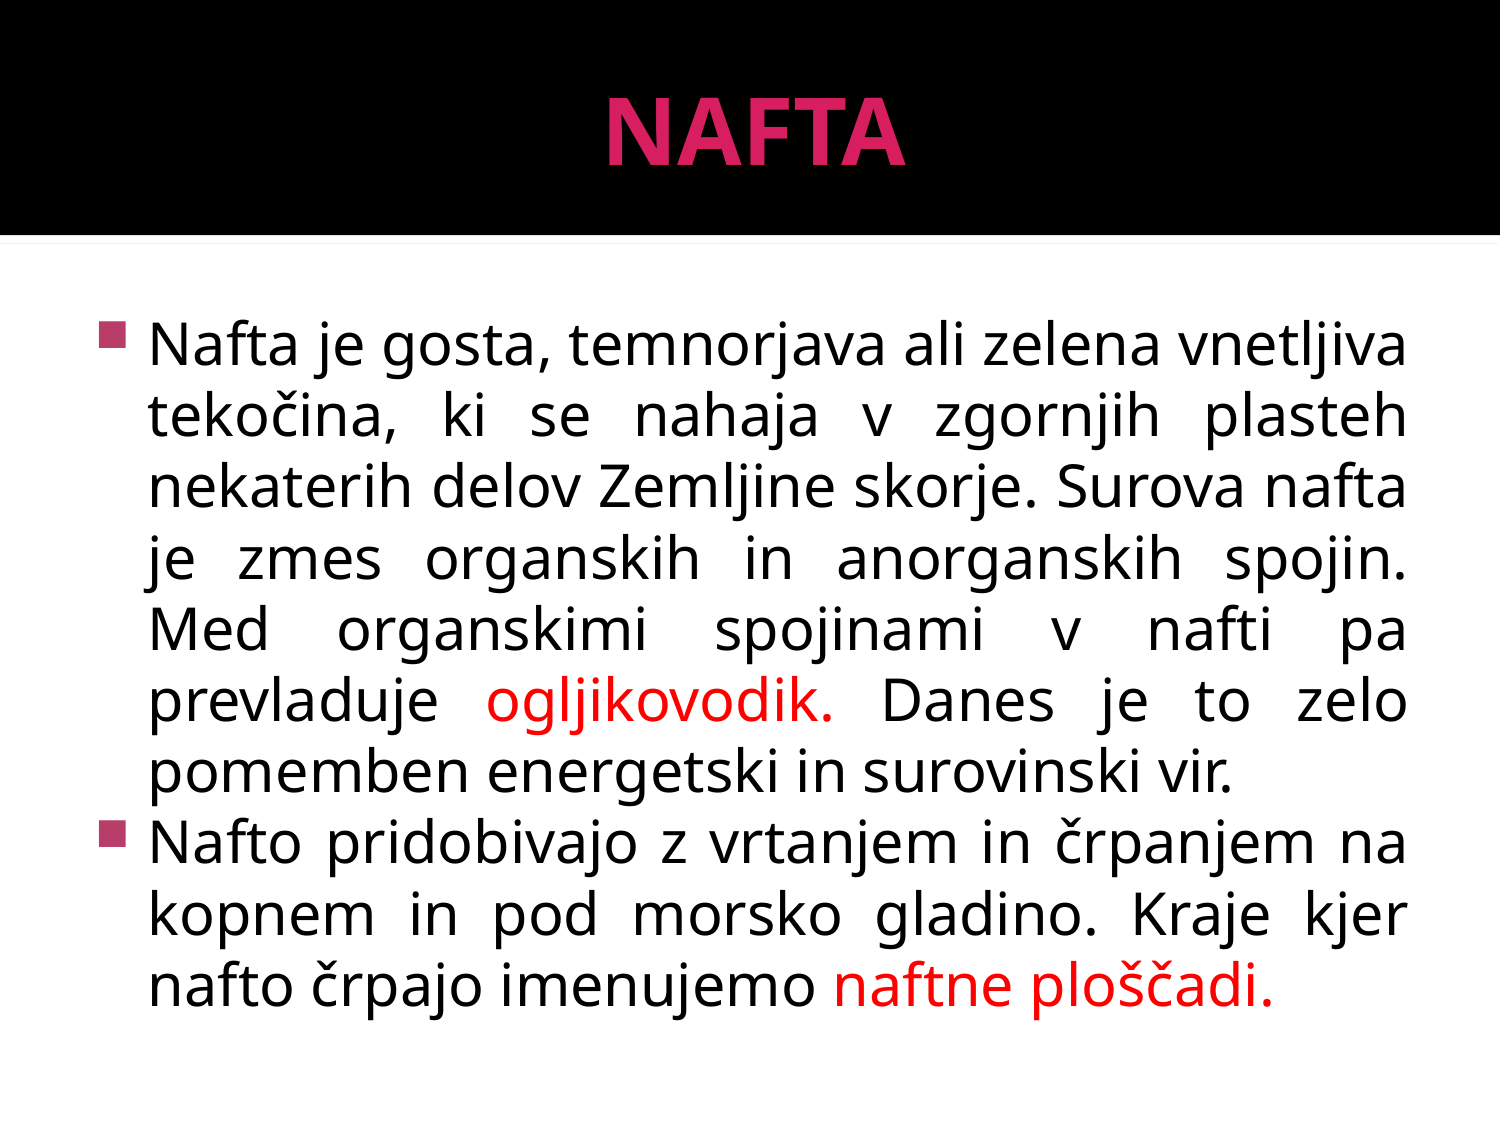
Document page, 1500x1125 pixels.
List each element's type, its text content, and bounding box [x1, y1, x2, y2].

title NAFTA [75, 25, 1425, 231]
list Nafta je gosta, temnorjava ali zelena vnetljiva tekočina, ki se nahaja v zgornjih plasteh nekaterih delov Zemljine skorje. Surova nafta je zmes organskih in anorganskih spojin. Med organskimi spojinami v nafti pa prevladuje ogljikovodik. Danes je to zelo pomemben energetski in surovinski vir. Nafto pridobivajo z vrtanjem in črpanjem na kopnem in pod morsko gladino. Kraje kjer nafto črpajo imenujemo naftne ploščadi. [75, 291, 1425, 1050]
